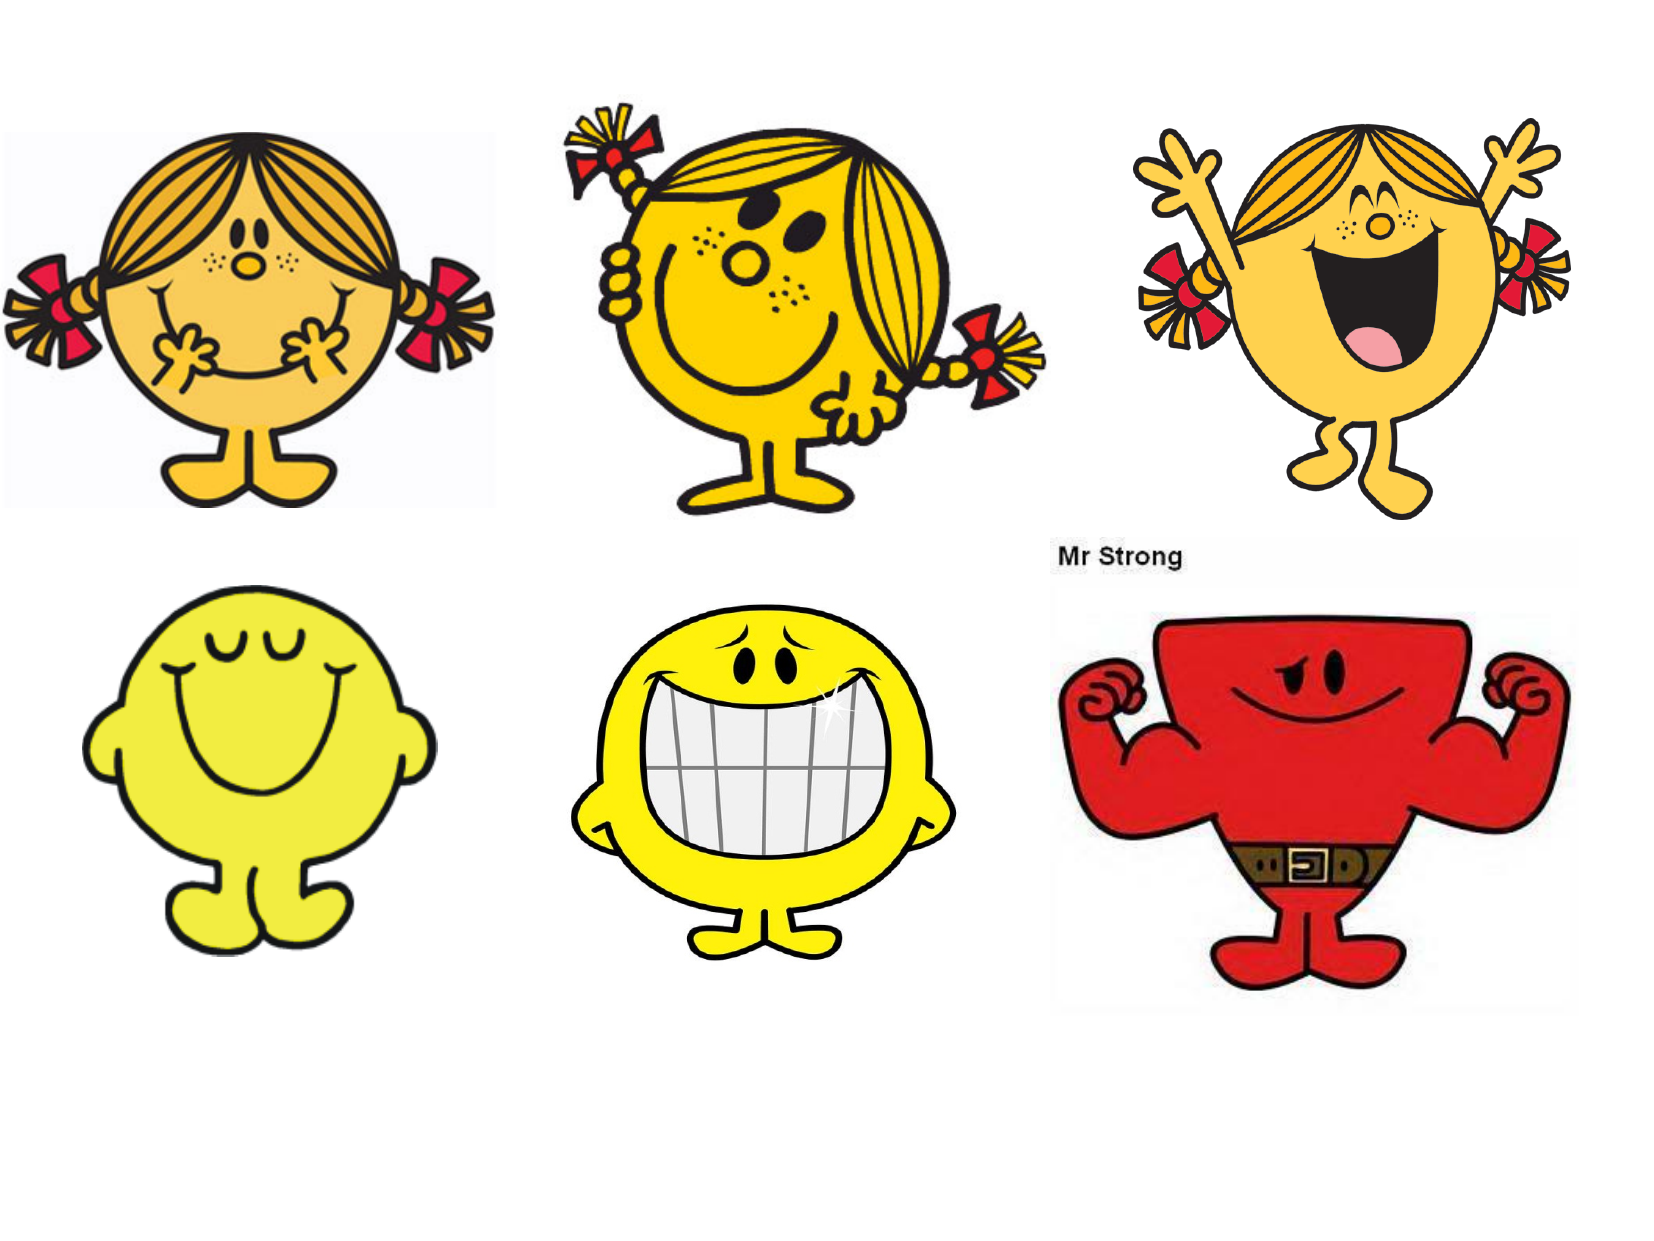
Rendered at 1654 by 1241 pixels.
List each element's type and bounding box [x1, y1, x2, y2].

picture [82, 585, 438, 957]
picture [1133, 118, 1571, 520]
picture [0, 132, 500, 508]
picture [555, 94, 1051, 523]
picture [1050, 537, 1579, 1016]
picture [555, 602, 993, 969]
